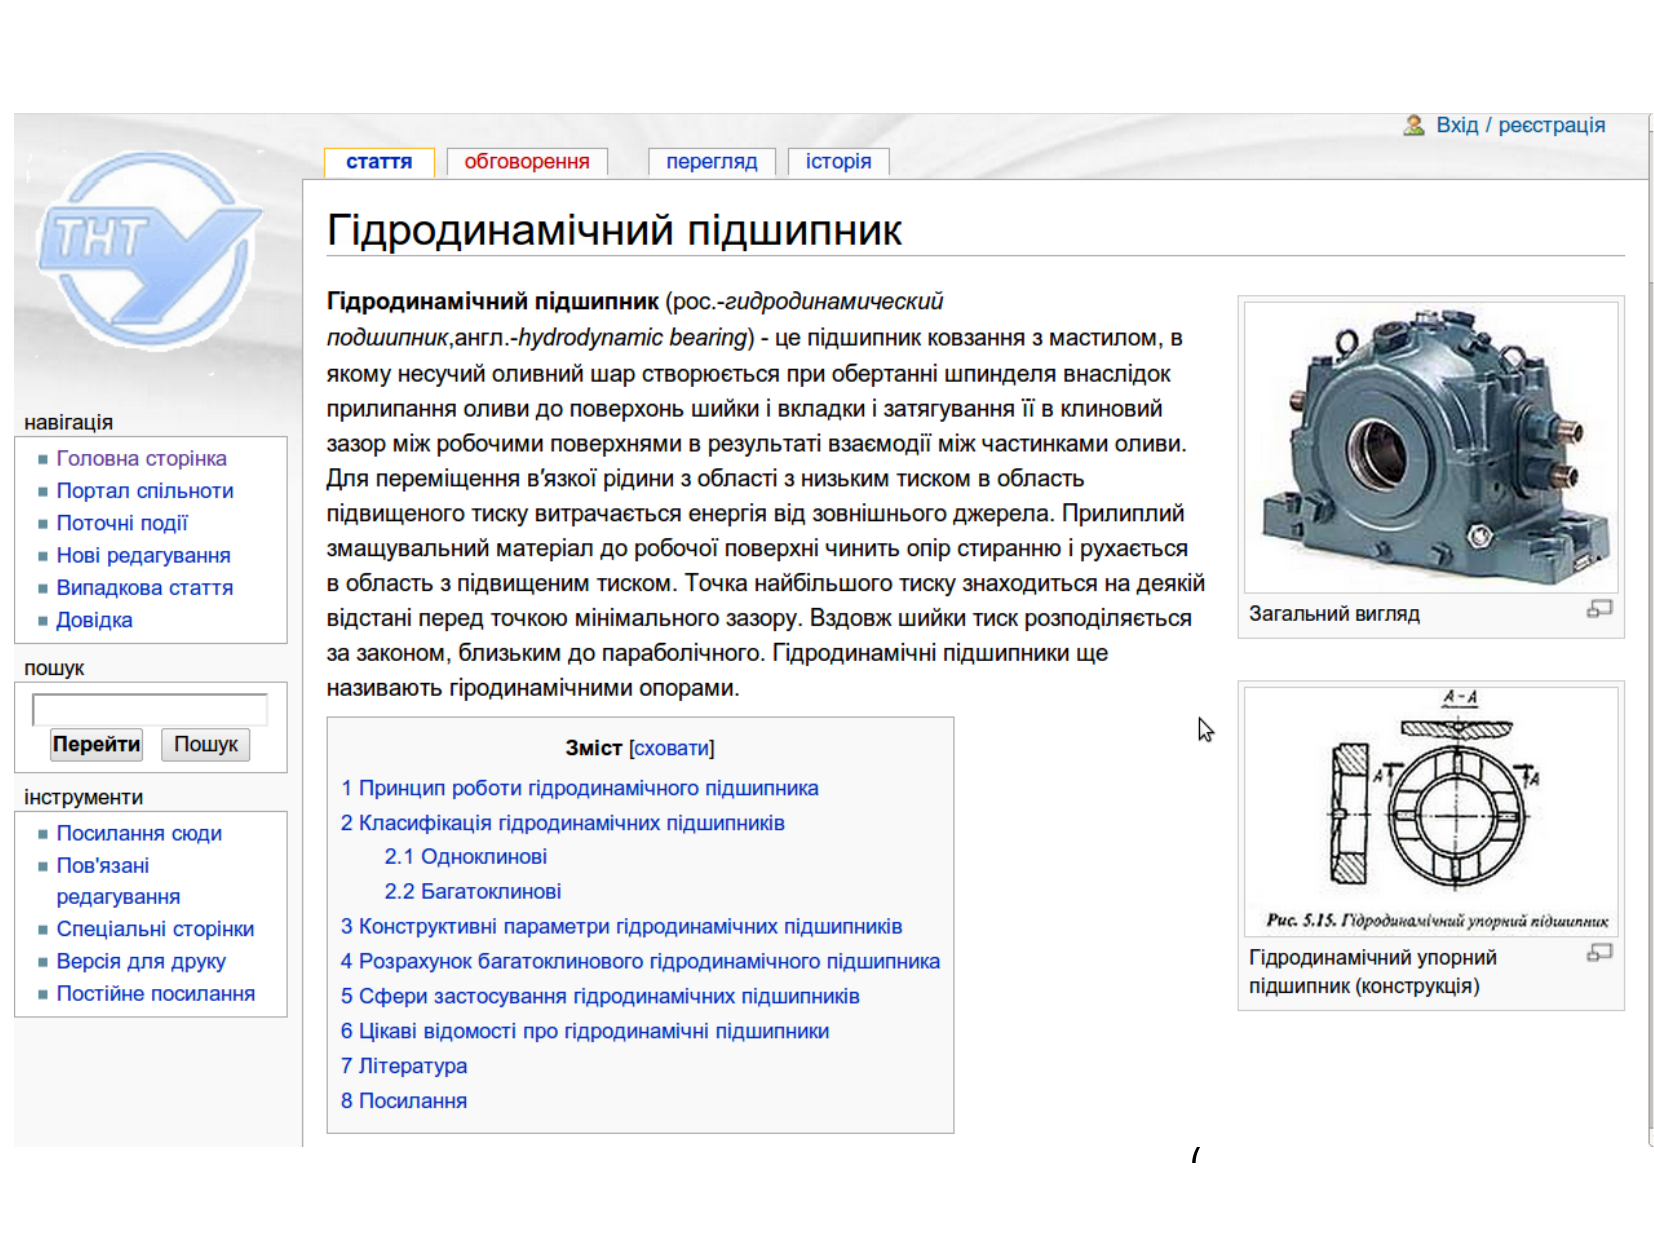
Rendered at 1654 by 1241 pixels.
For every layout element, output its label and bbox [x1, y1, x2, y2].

picture [14, 113, 1654, 1147]
